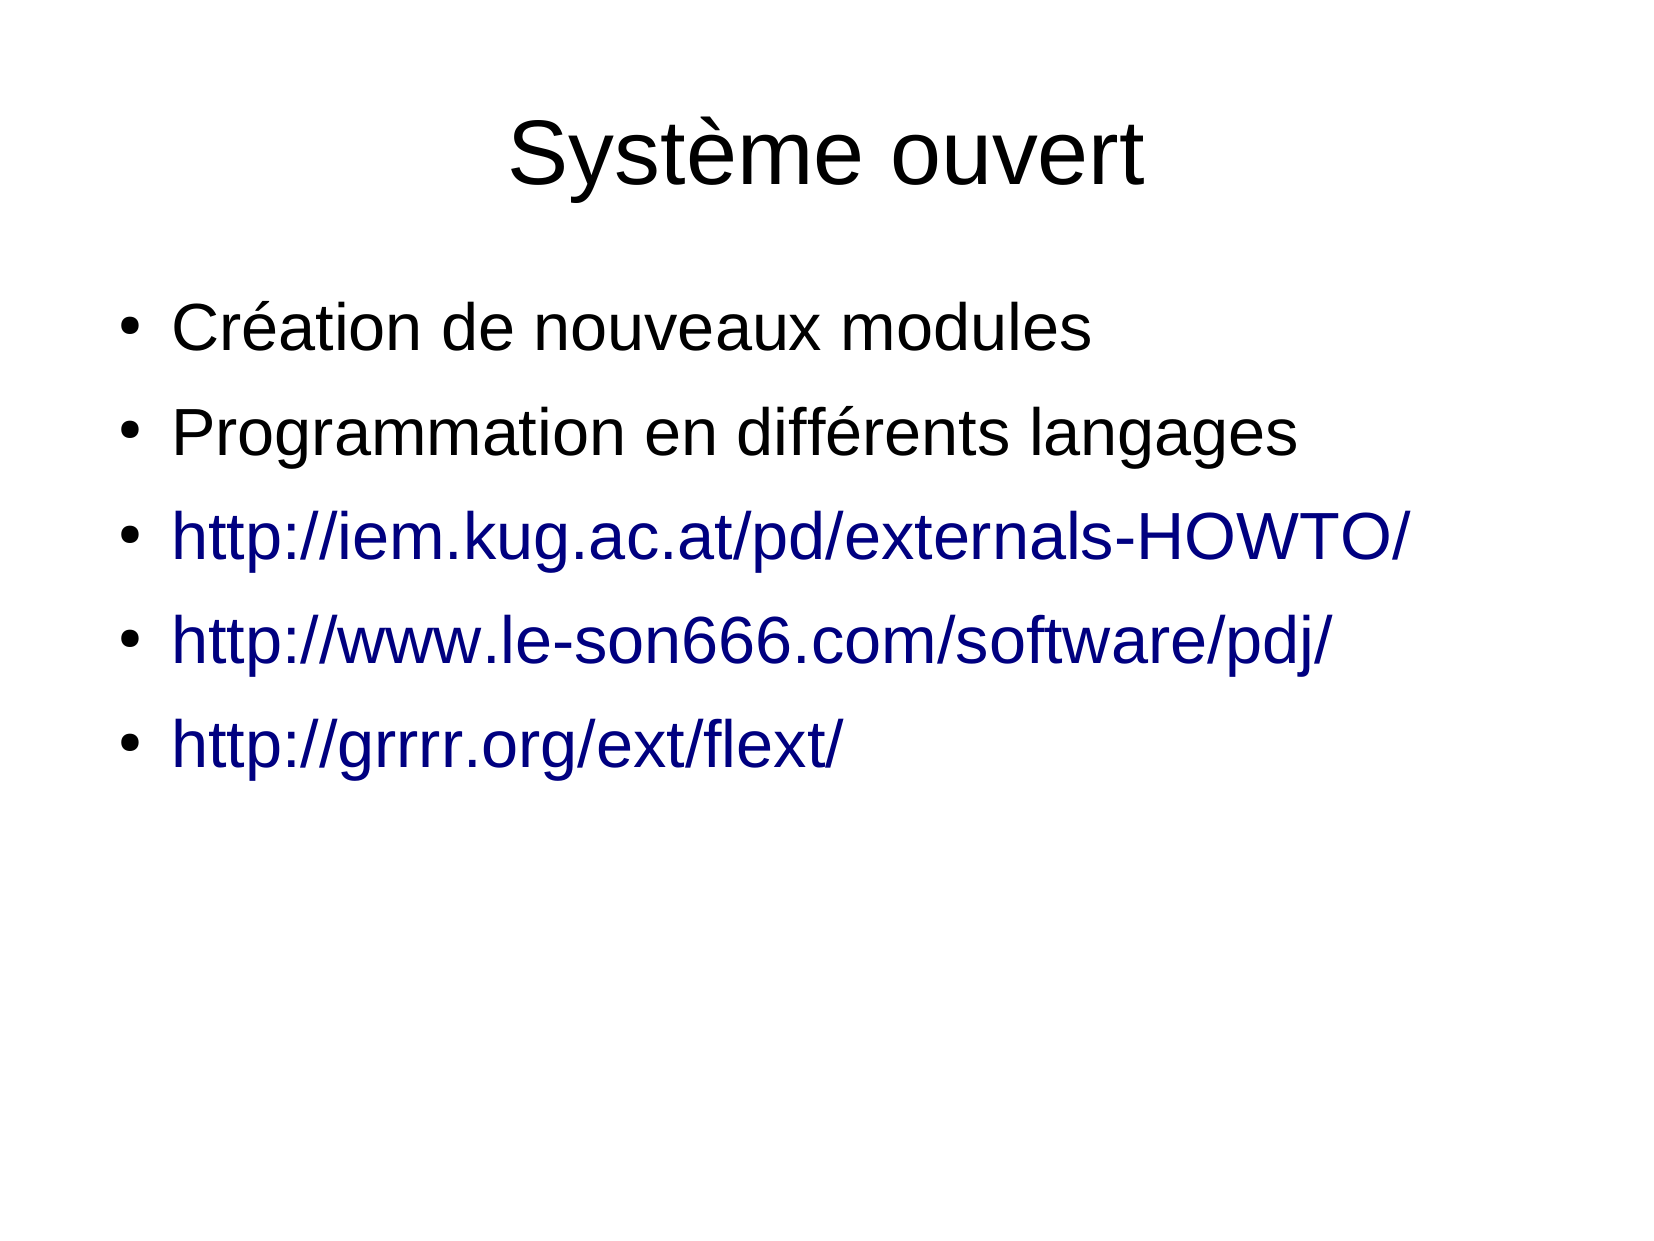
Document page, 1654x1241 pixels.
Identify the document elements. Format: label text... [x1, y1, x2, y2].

list Création de nouveaux modules Programmation en différents langages http://iem.kug.ac.at/pd/externals-HOWTO/ http://www.le-son666.com/software/pdj/ http://grrrr.org/ext/flext/ [82, 290, 1571, 1109]
title Système ouvert [82, 49, 1571, 257]
